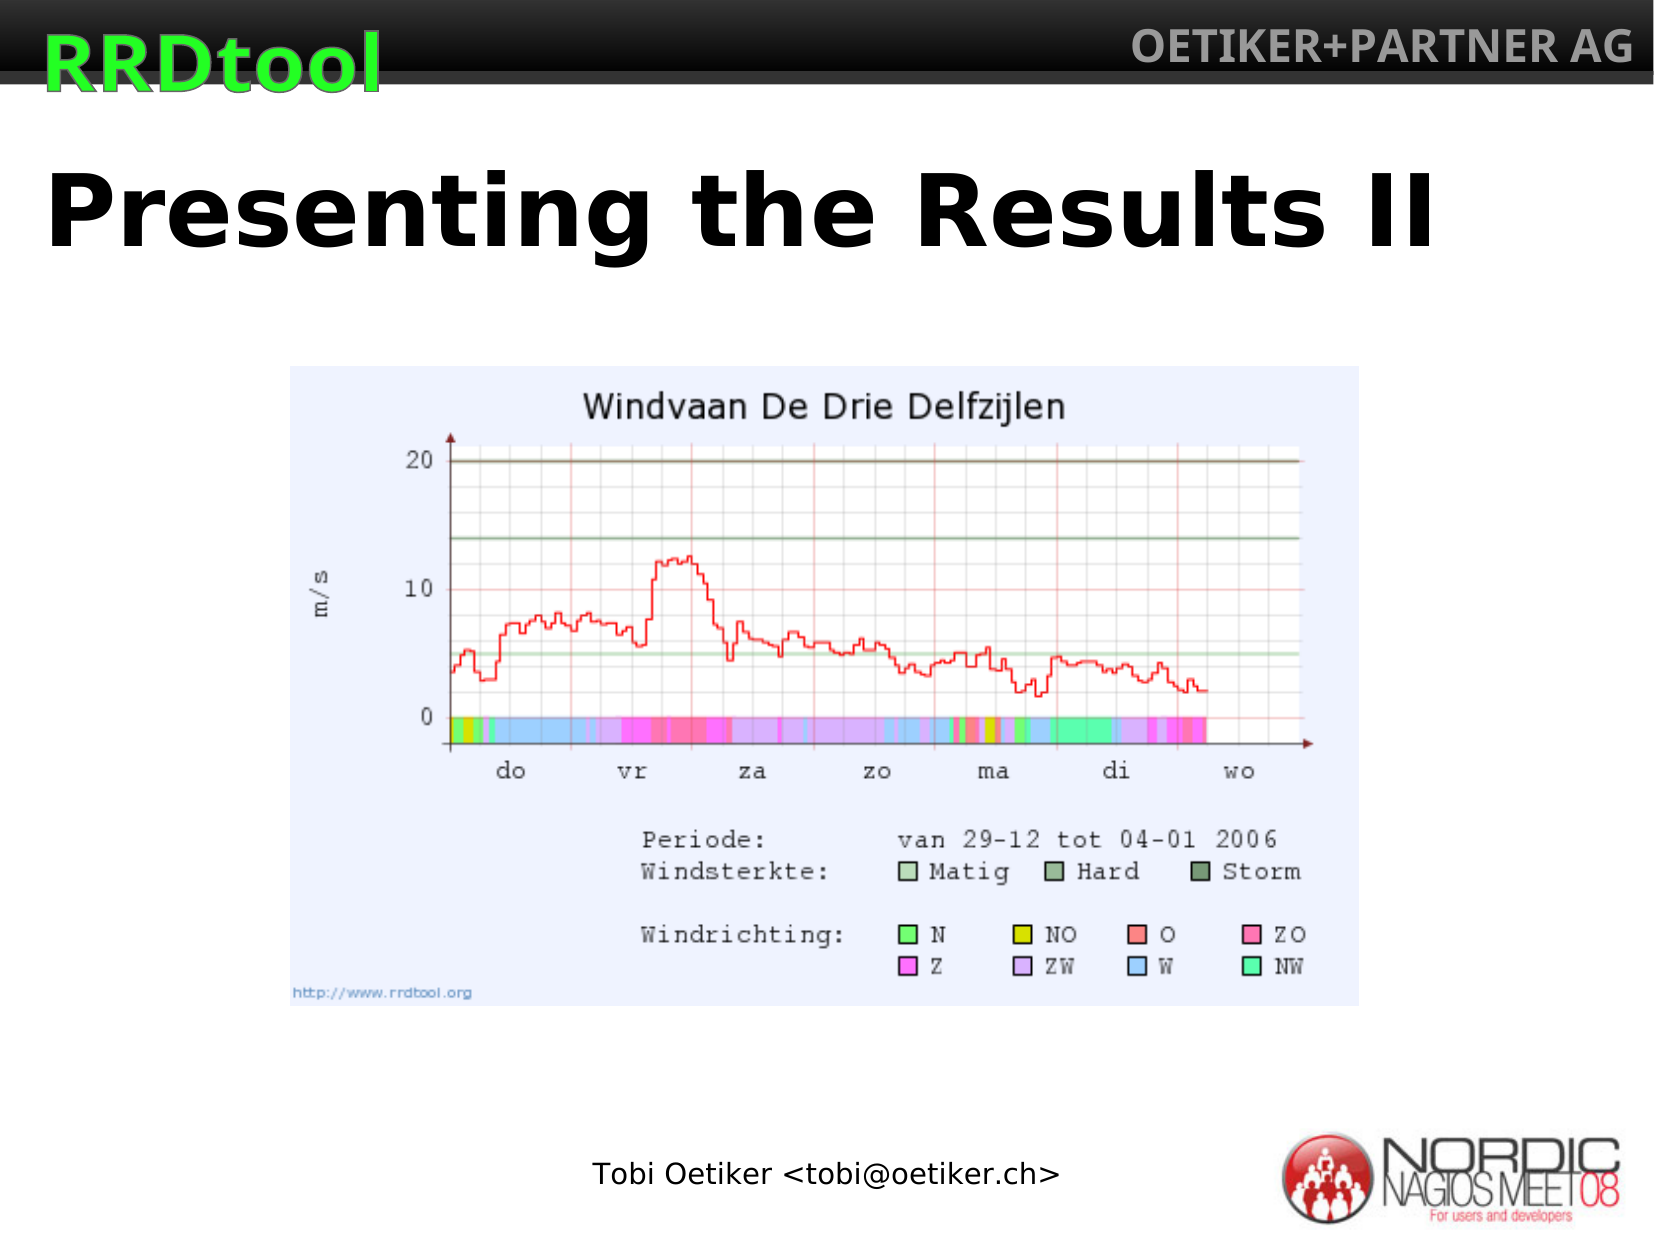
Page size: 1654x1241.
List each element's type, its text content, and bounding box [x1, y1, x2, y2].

picture [1262, 1116, 1654, 1241]
title Presenting the Results II [43, 137, 1582, 287]
picture [290, 366, 1359, 1006]
